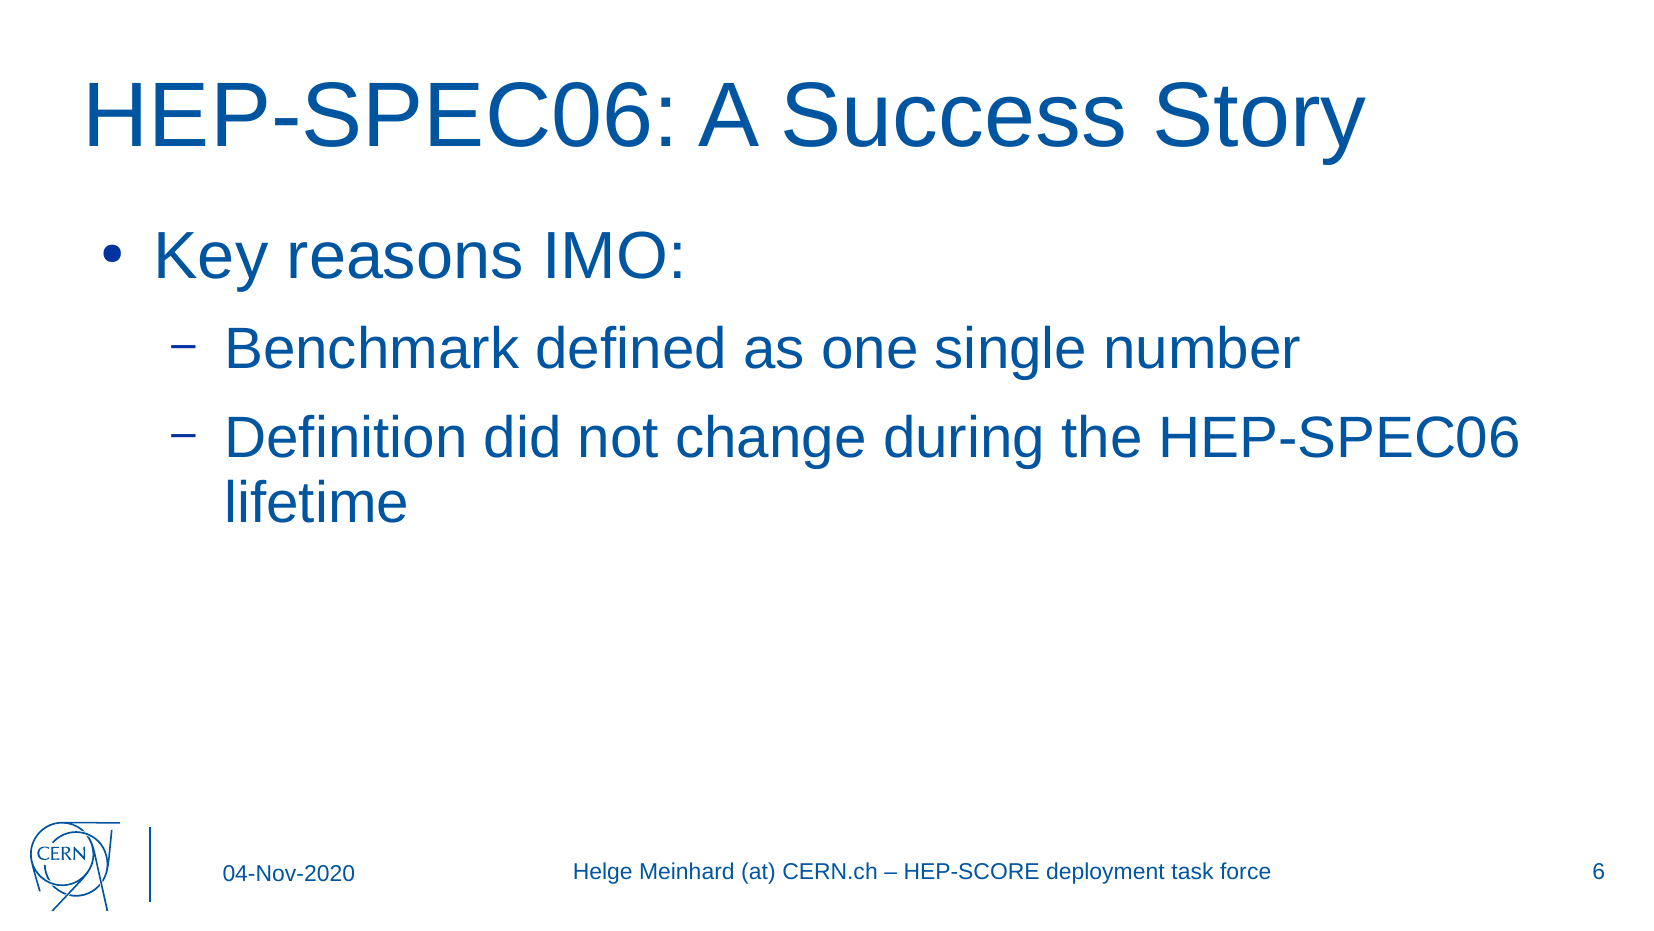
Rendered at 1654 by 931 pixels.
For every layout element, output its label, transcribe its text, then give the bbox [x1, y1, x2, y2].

list Key reasons IMO: Benchmark defined as one single number Definition did not change during the HEP-SPEC06 lifetime [82, 217, 1571, 757]
title HEP-SPEC06: A Success Story [82, 37, 1571, 193]
